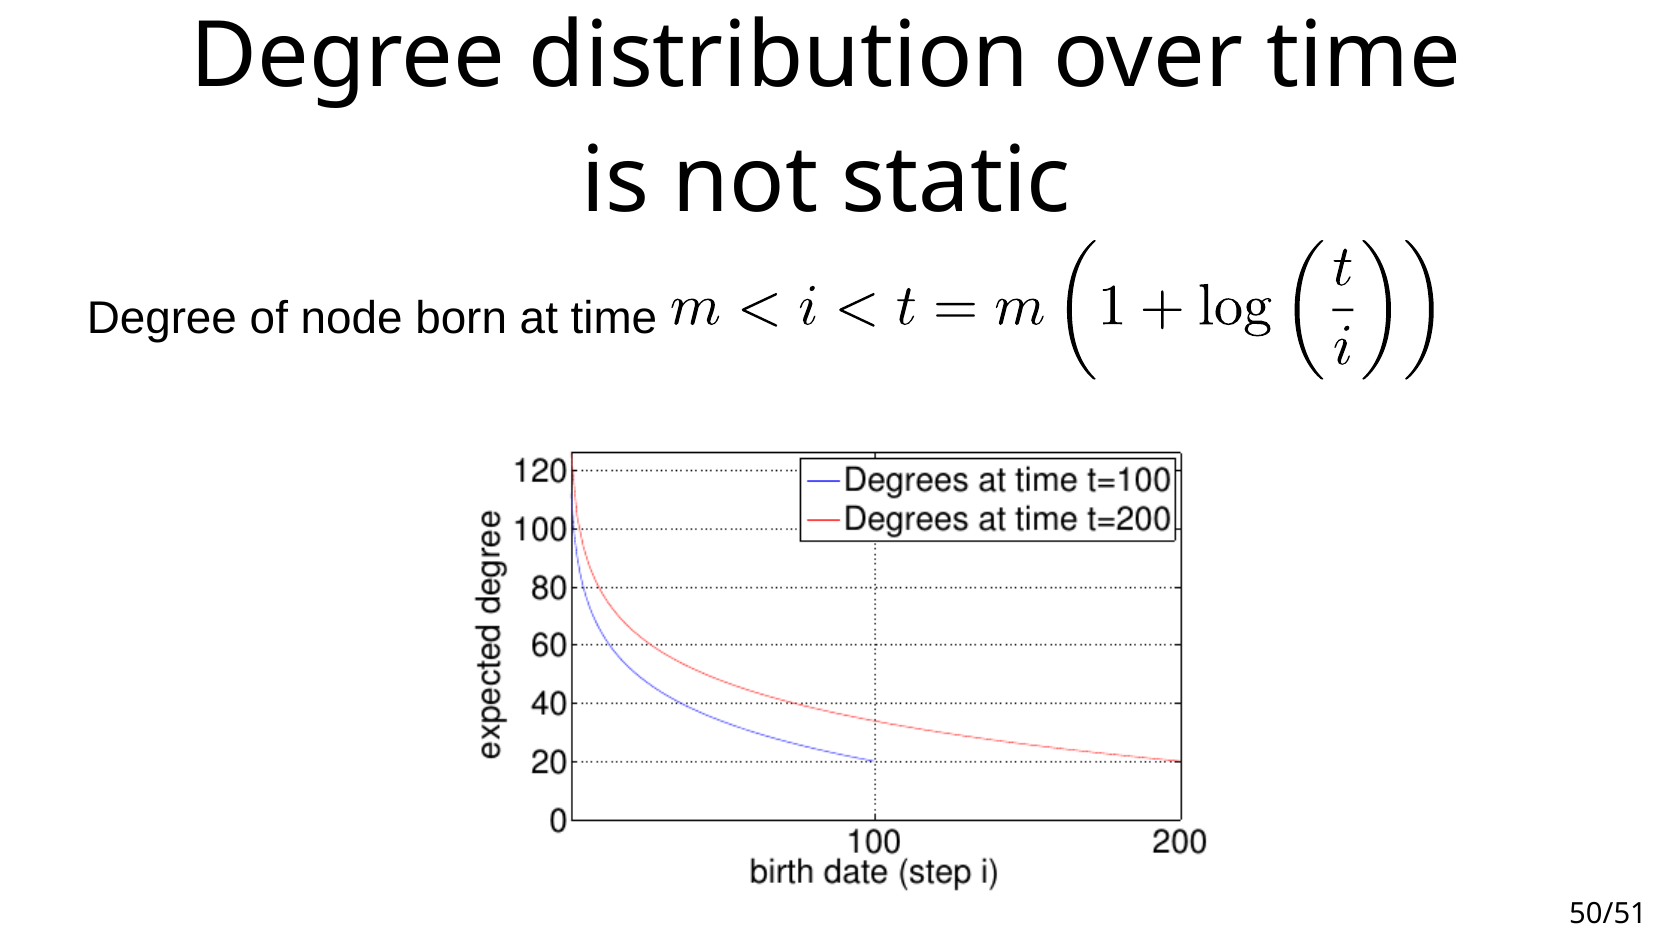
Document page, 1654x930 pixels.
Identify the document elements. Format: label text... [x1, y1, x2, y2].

text_box [669, 240, 1446, 380]
picture [440, 419, 1248, 916]
text_box Degree of node born at time [72, 284, 811, 371]
title Degree distribution over time is not static [82, 0, 1571, 243]
